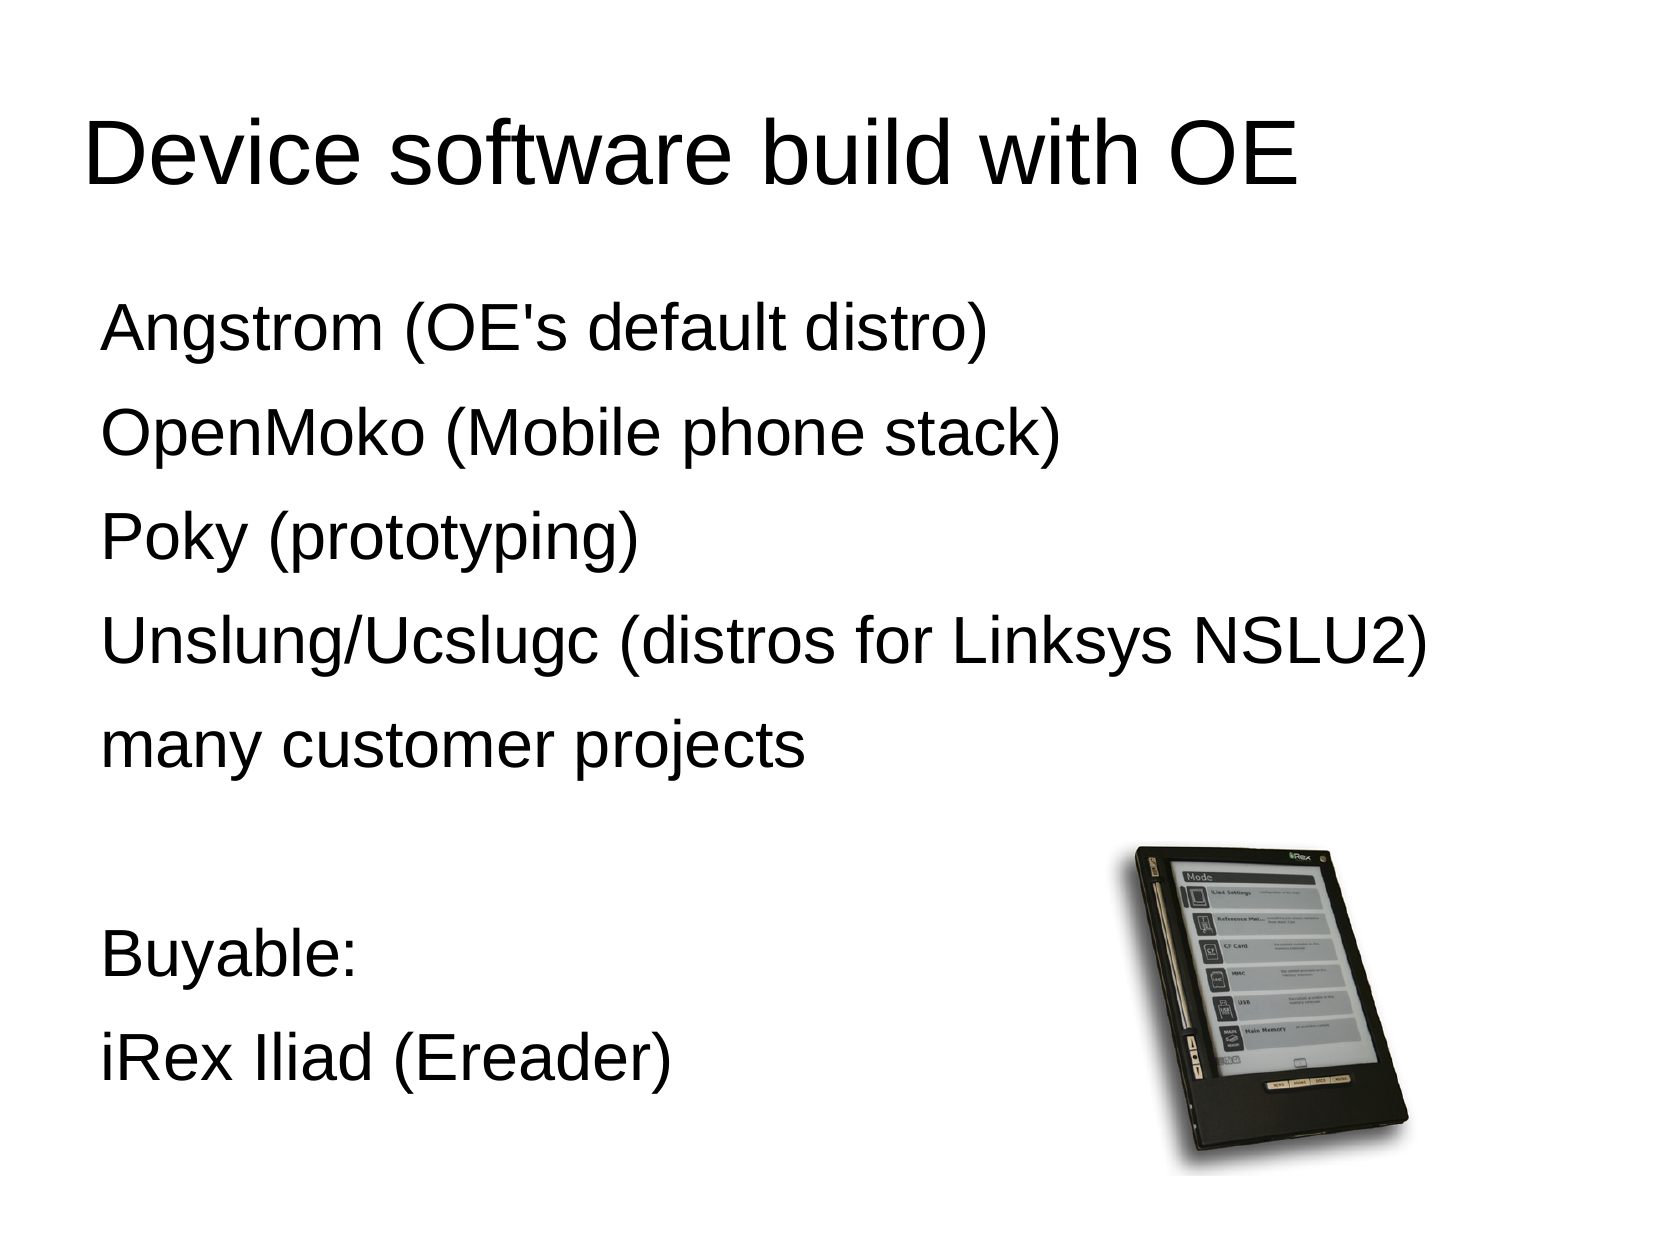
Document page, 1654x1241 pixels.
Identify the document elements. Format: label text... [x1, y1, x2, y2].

list Angstrom (OE's default distro) OpenMoko (Mobile phone stack) Poky (prototyping) Unslung/Ucslugc (distros for Linksys NSLU2) many customer projects Buyable: iRex Iliad (Ereader) [82, 290, 1571, 1157]
picture [1105, 841, 1418, 1176]
title Device software build with OE [82, 56, 1571, 250]
